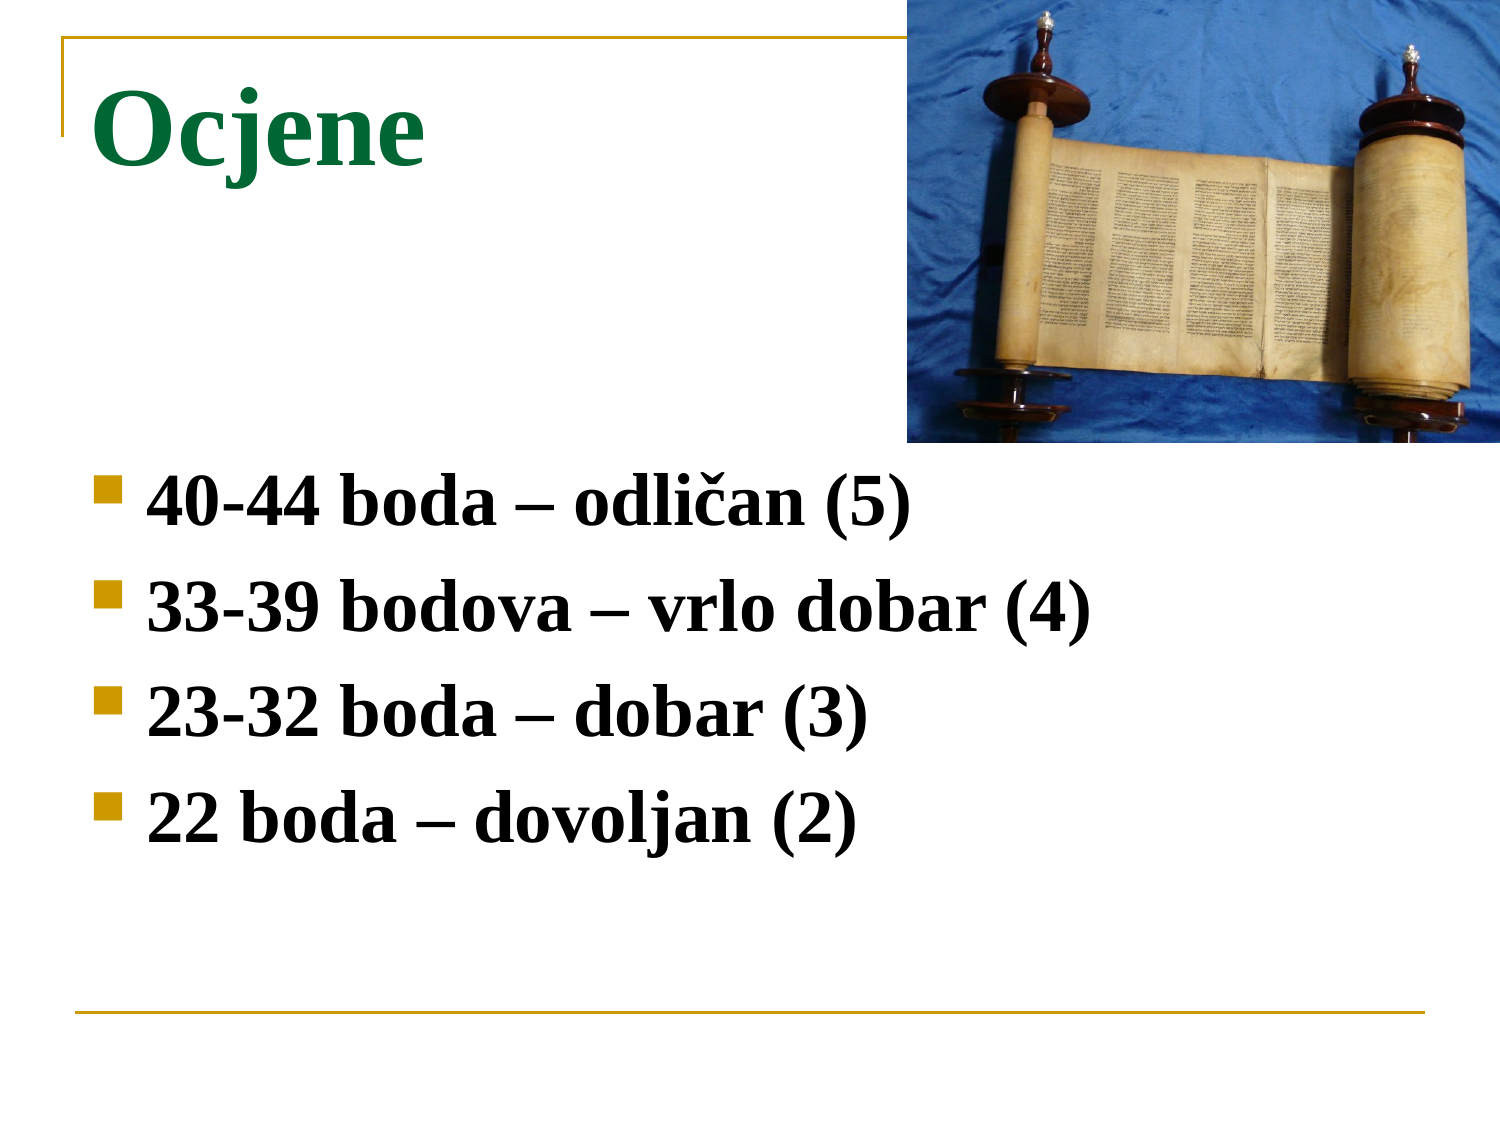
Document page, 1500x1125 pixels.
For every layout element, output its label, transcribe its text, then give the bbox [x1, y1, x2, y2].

list 40-44 boda – odličan (5) 33-39 bodova – vrlo dobar (4) 23-32 boda – dobar (3) 22 boda – dovoljan (2) [75, 442, 1426, 1006]
title Ocjene [75, 45, 907, 233]
picture [907, 0, 1500, 443]
